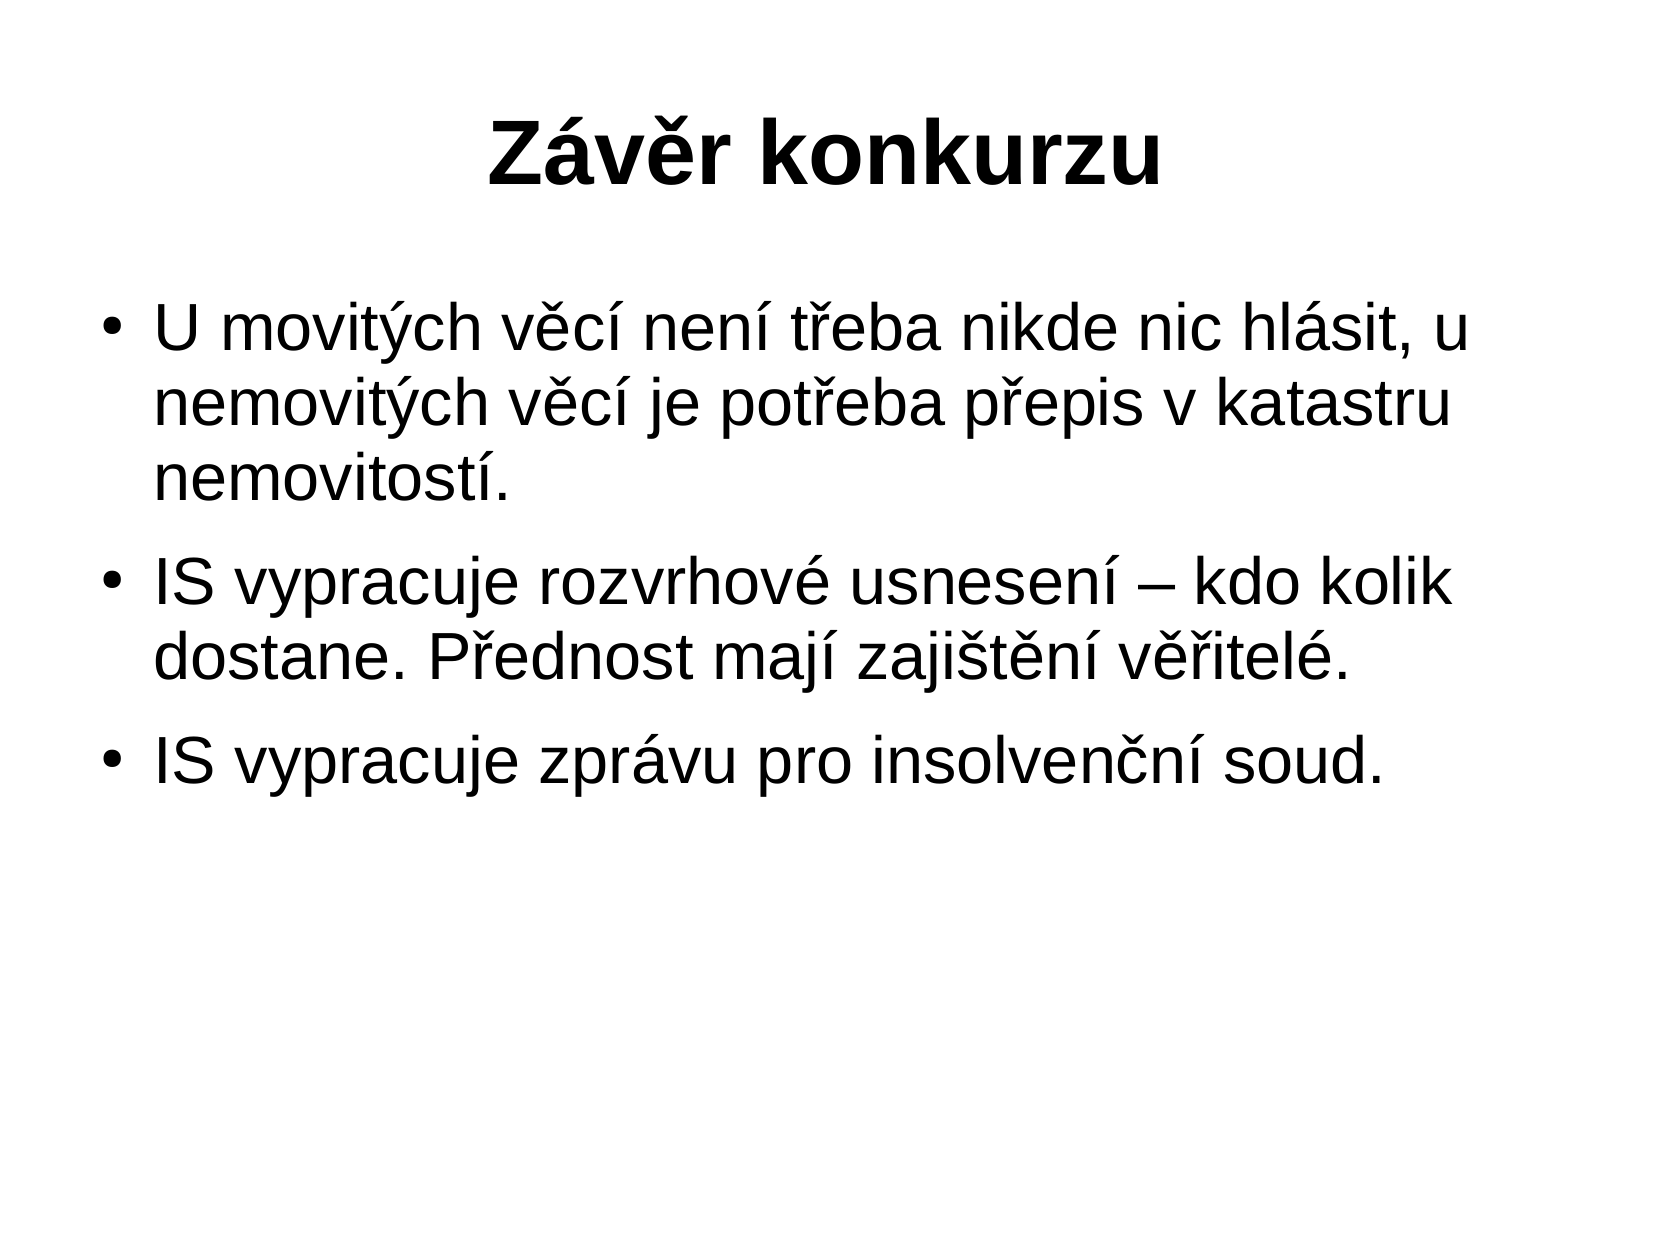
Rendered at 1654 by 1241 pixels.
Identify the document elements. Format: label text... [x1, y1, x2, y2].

title Závěr konkurzu [82, 49, 1571, 257]
list U movitých věcí není třeba nikde nic hlásit, u nemovitých věcí je potřeba přepis v katastru nemovitostí. IS vypracuje rozvrhové usnesení – kdo kolik dostane. Přednost mají zajištění věřitelé. IS vypracuje zprávu pro insolvenční soud. [82, 290, 1571, 1109]
